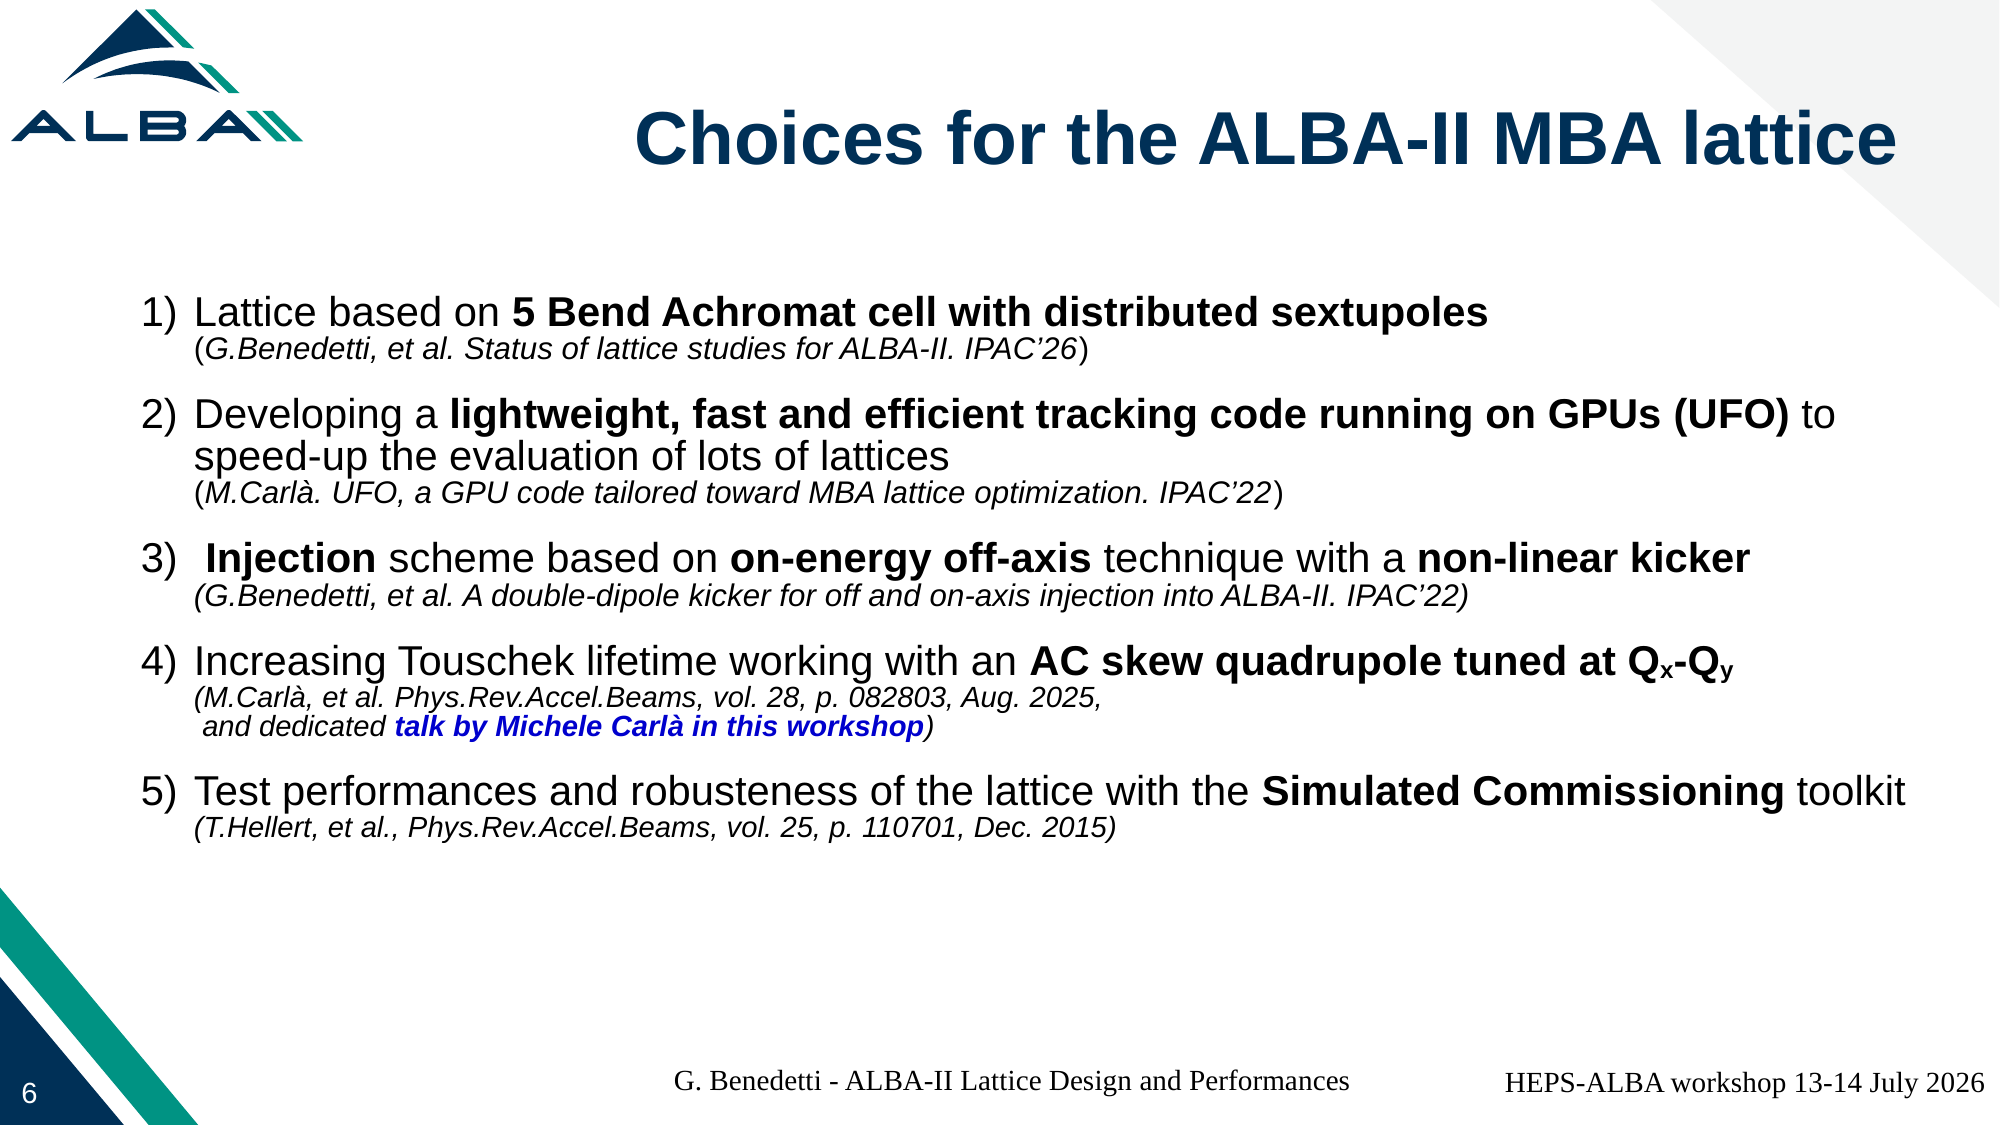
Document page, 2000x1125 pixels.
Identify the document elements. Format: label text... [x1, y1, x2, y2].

title Choices for the ALBA-II MBA lattice [99, 37, 1900, 241]
list Lattice based on 5 Bend Achromat cell with distributed sextupoles (G.Benedetti, et al. Status of lattice studies for ALBA-II. IPAC’26) Developing a lightweight, fast and efficient tracking code running on GPUs (UFO) to speed-up the evaluation of lots of lattices (M.Carlà. UFO, a GPU code tailored toward MBA lattice optimization. IPAC’22) Injection scheme based on on-energy off-axis technique with a non-linear kicker (G.Benedetti, et al. A double-dipole kicker for off and on-axis injection into ALBA-II. IPAC’22) Increasing Touschek lifetime working with an AC skew quadrupole tuned at Qx-Qy (M.Carlà, et al. Phys.Rev.Accel.Beams, vol. 28, p. 082803, Aug. 2025, and dedicated talk by Michele Carlà in this workshop) Test performances and robusteness of the lattice with the Simulated Commissioning toolkit (T.Hellert, et al., Phys.Rev.Accel.Beams, vol. 25, p. 110701, Dec. 2015) [123, 292, 1923, 946]
